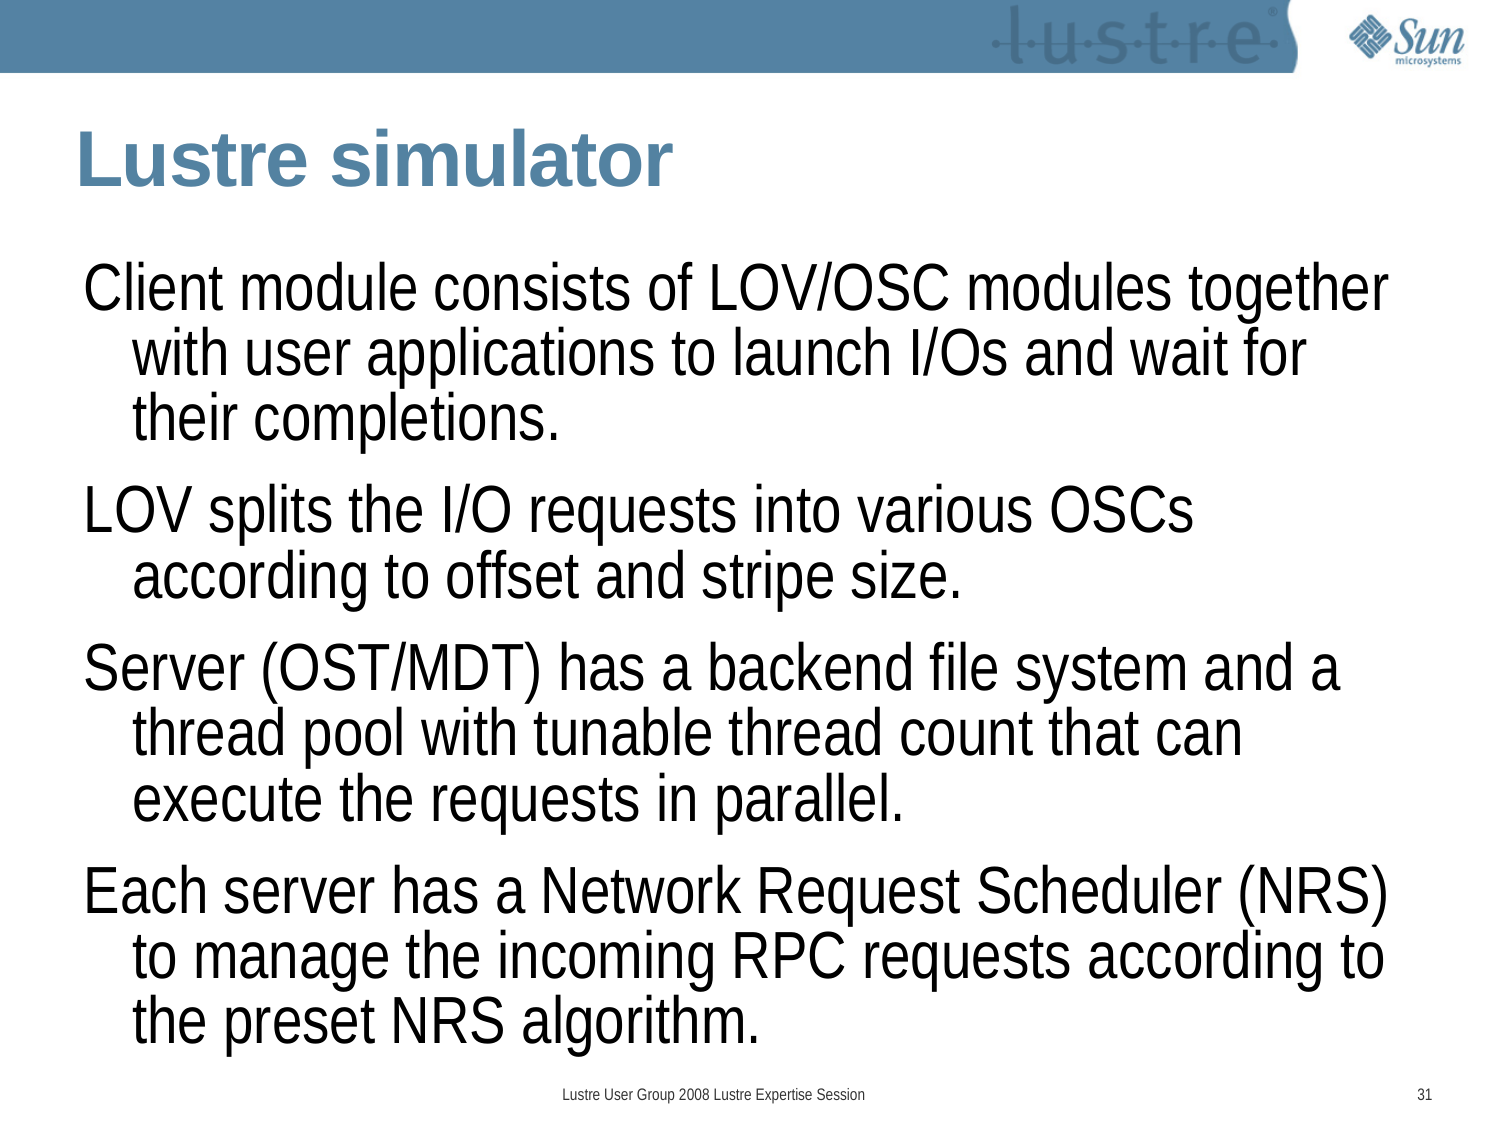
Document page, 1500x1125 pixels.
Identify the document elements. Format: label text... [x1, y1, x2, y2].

title Lustre simulator [75, 123, 1437, 227]
picture [0, 0, 1500, 91]
list Client module consists of LOV/OSC modules together with user applications to launch I/Os and wait for their completions. LOV splits the I/O requests into various OSCs according to offset and stripe size. Server (OST/MDT) has a backend file system and a thread pool with tunable thread count that can execute the requests in parallel. Each server has a Network Request Scheduler (NRS) to manage the incoming RPC requests according to the preset NRS algorithm. [64, 258, 1401, 1062]
